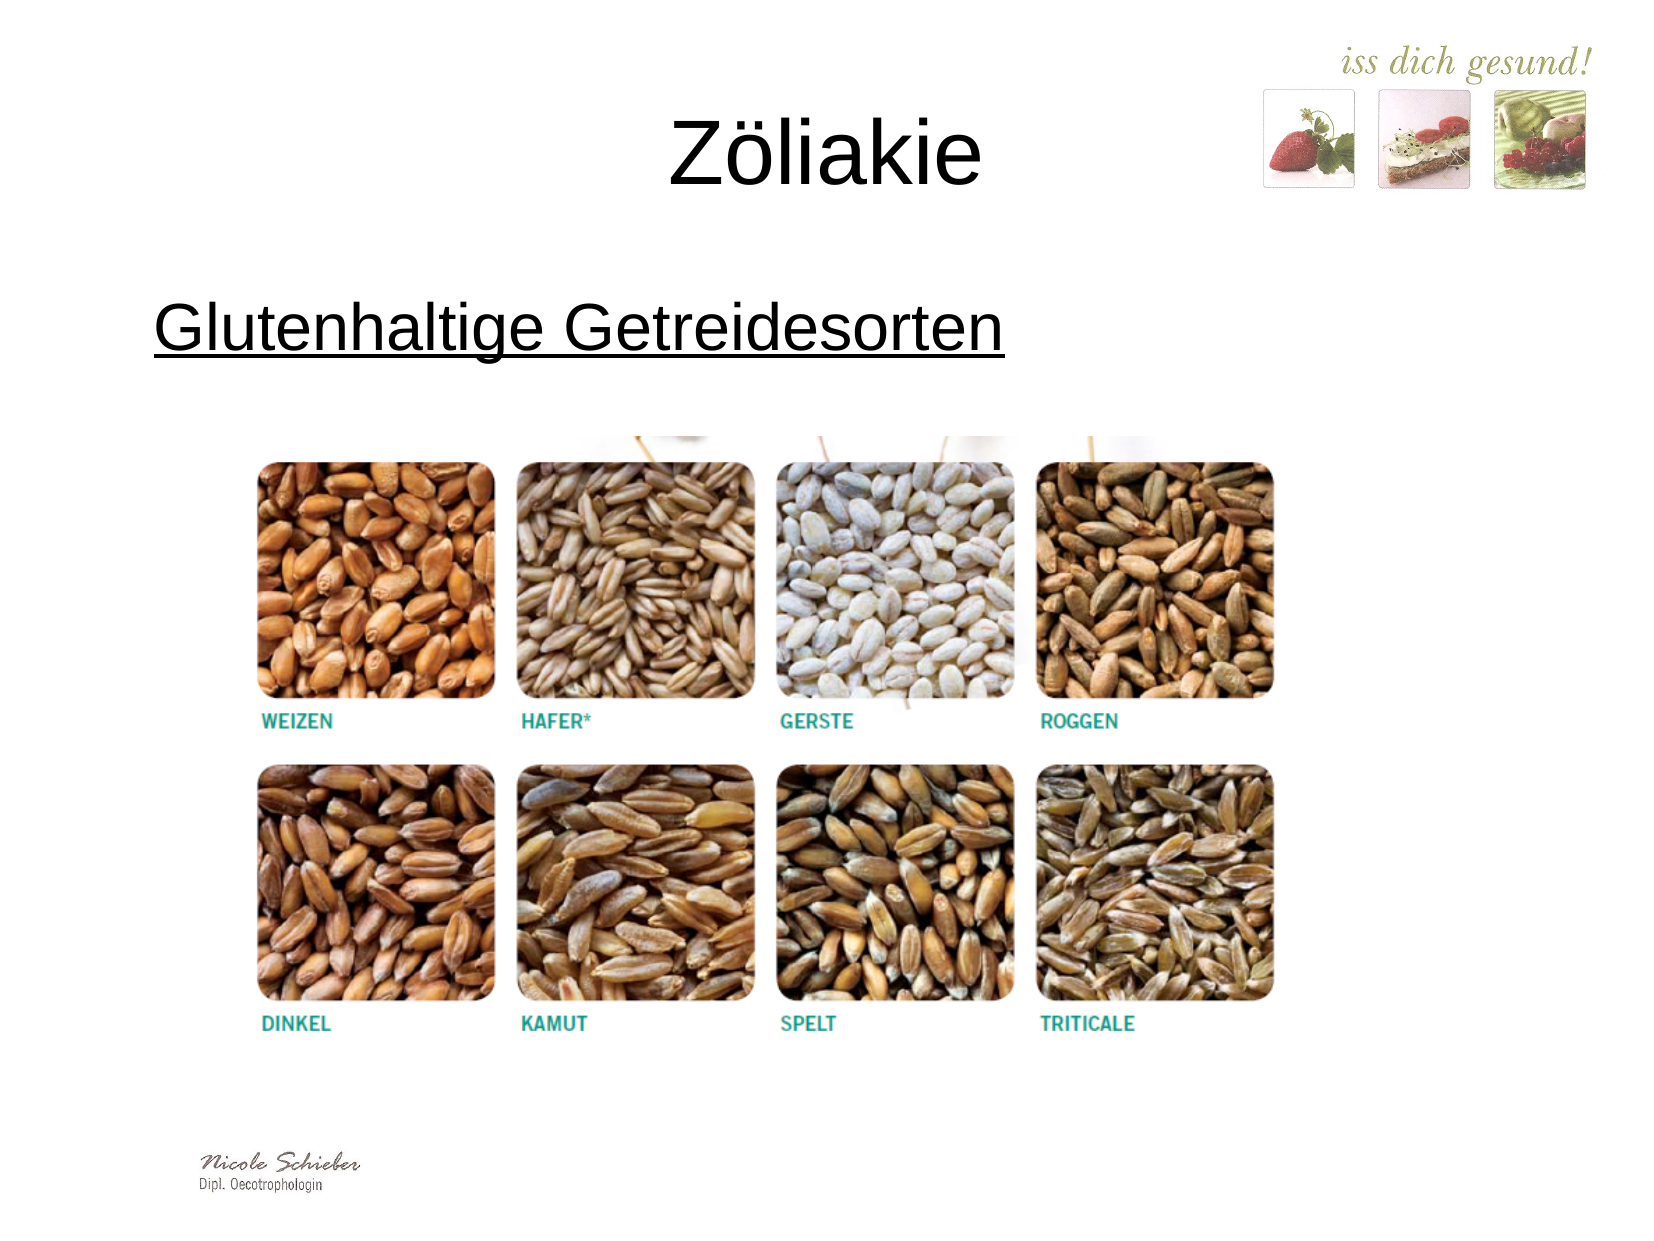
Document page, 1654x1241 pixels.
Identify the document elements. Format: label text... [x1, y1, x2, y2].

picture [188, 1149, 367, 1205]
picture [228, 436, 1312, 1045]
picture [1251, 29, 1607, 198]
title Zöliakie [82, 49, 1571, 257]
list Glutenhaltige Getreidesorten [82, 290, 1571, 1109]
